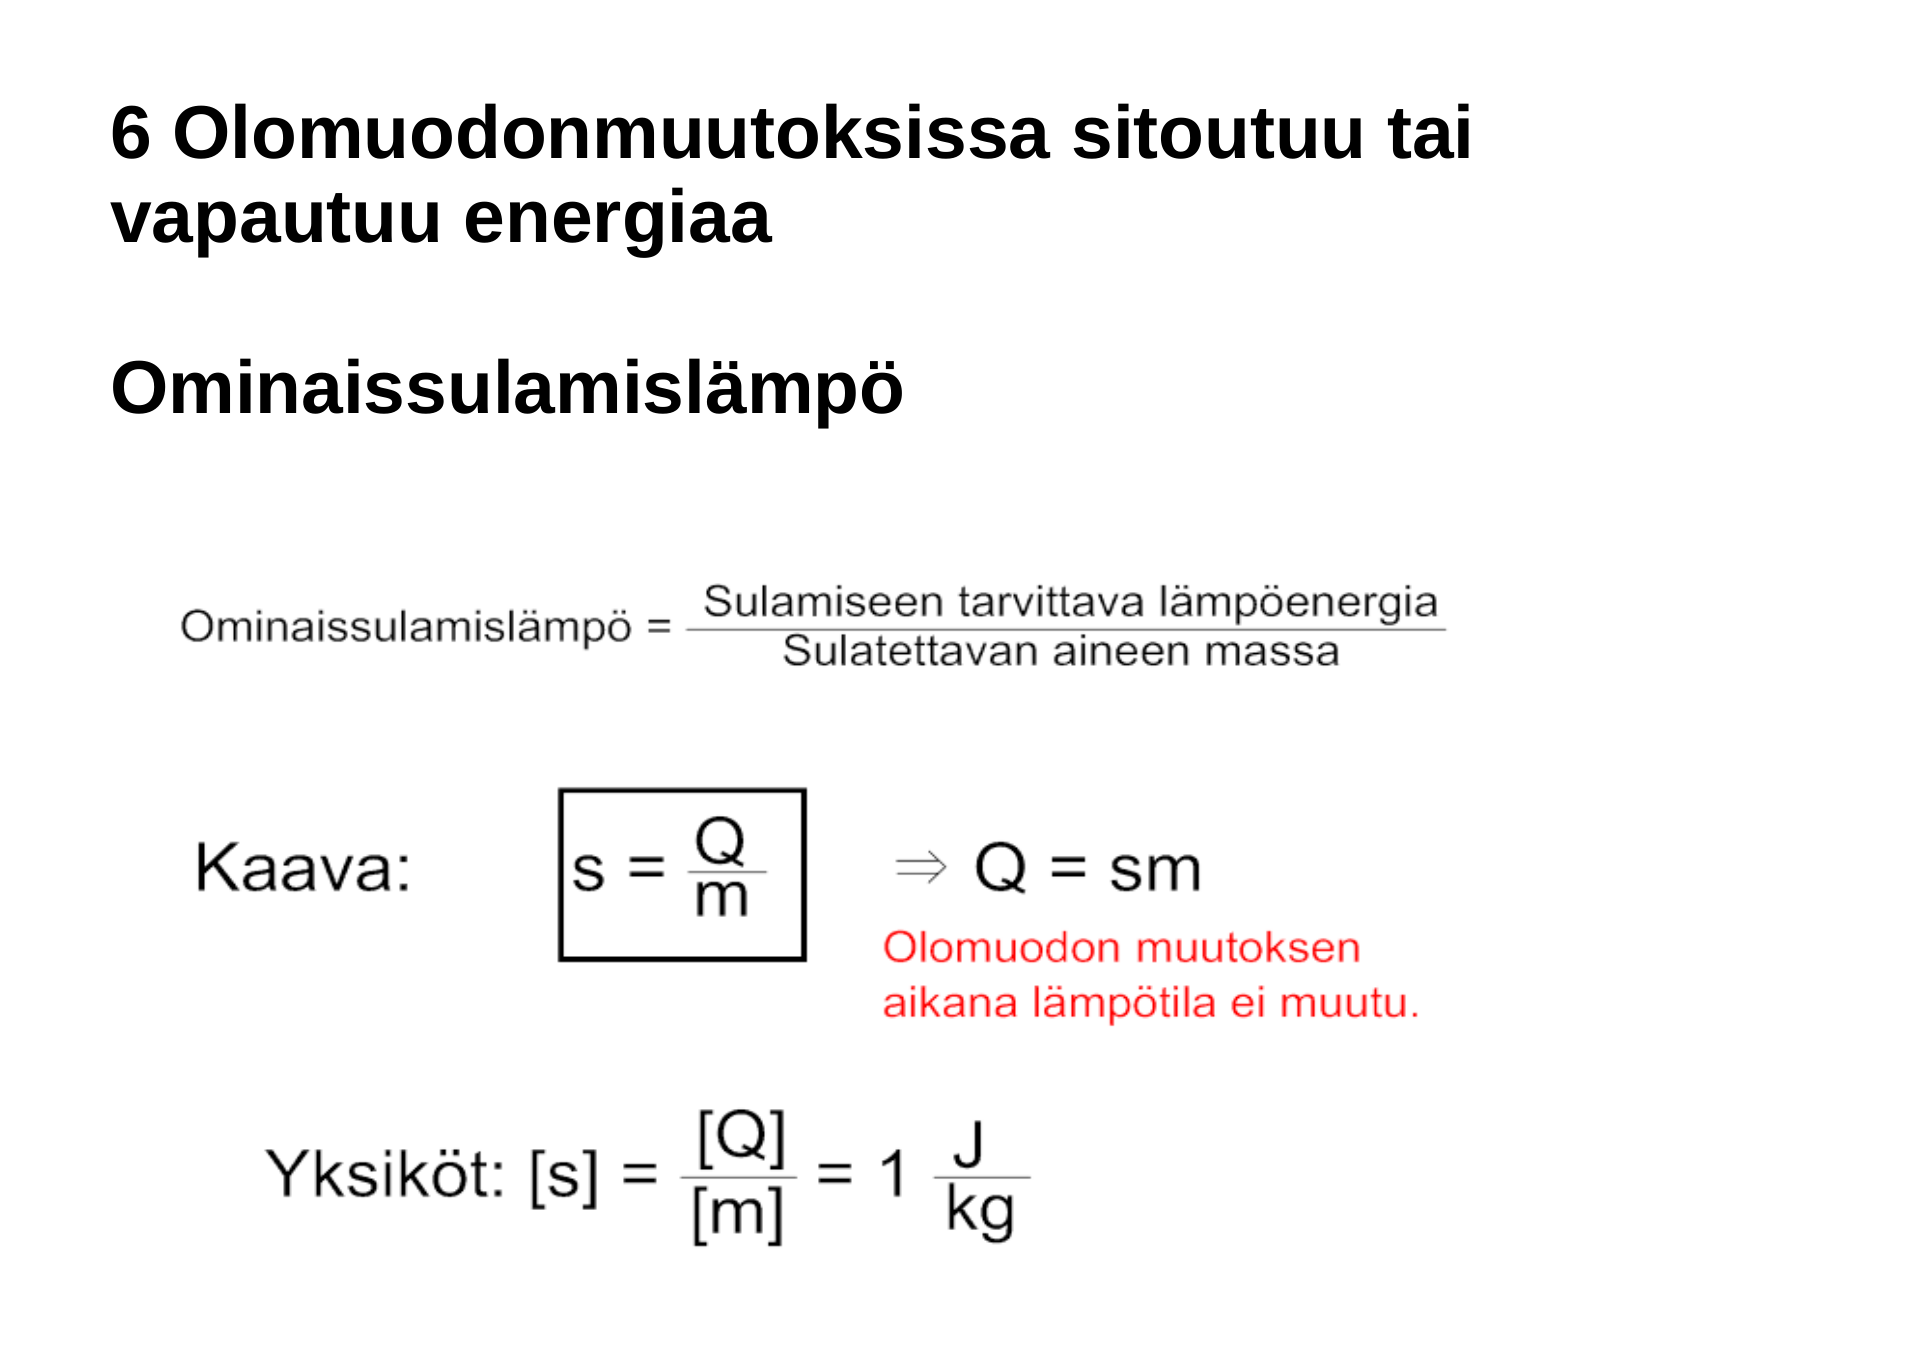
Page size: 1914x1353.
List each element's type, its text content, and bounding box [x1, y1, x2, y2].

text_box 6 Olomuodonmuutoksissa sitoutuu tai vapautuu energiaa Ominaissulamislämpö [95, 77, 1832, 431]
picture [122, 491, 1626, 1301]
